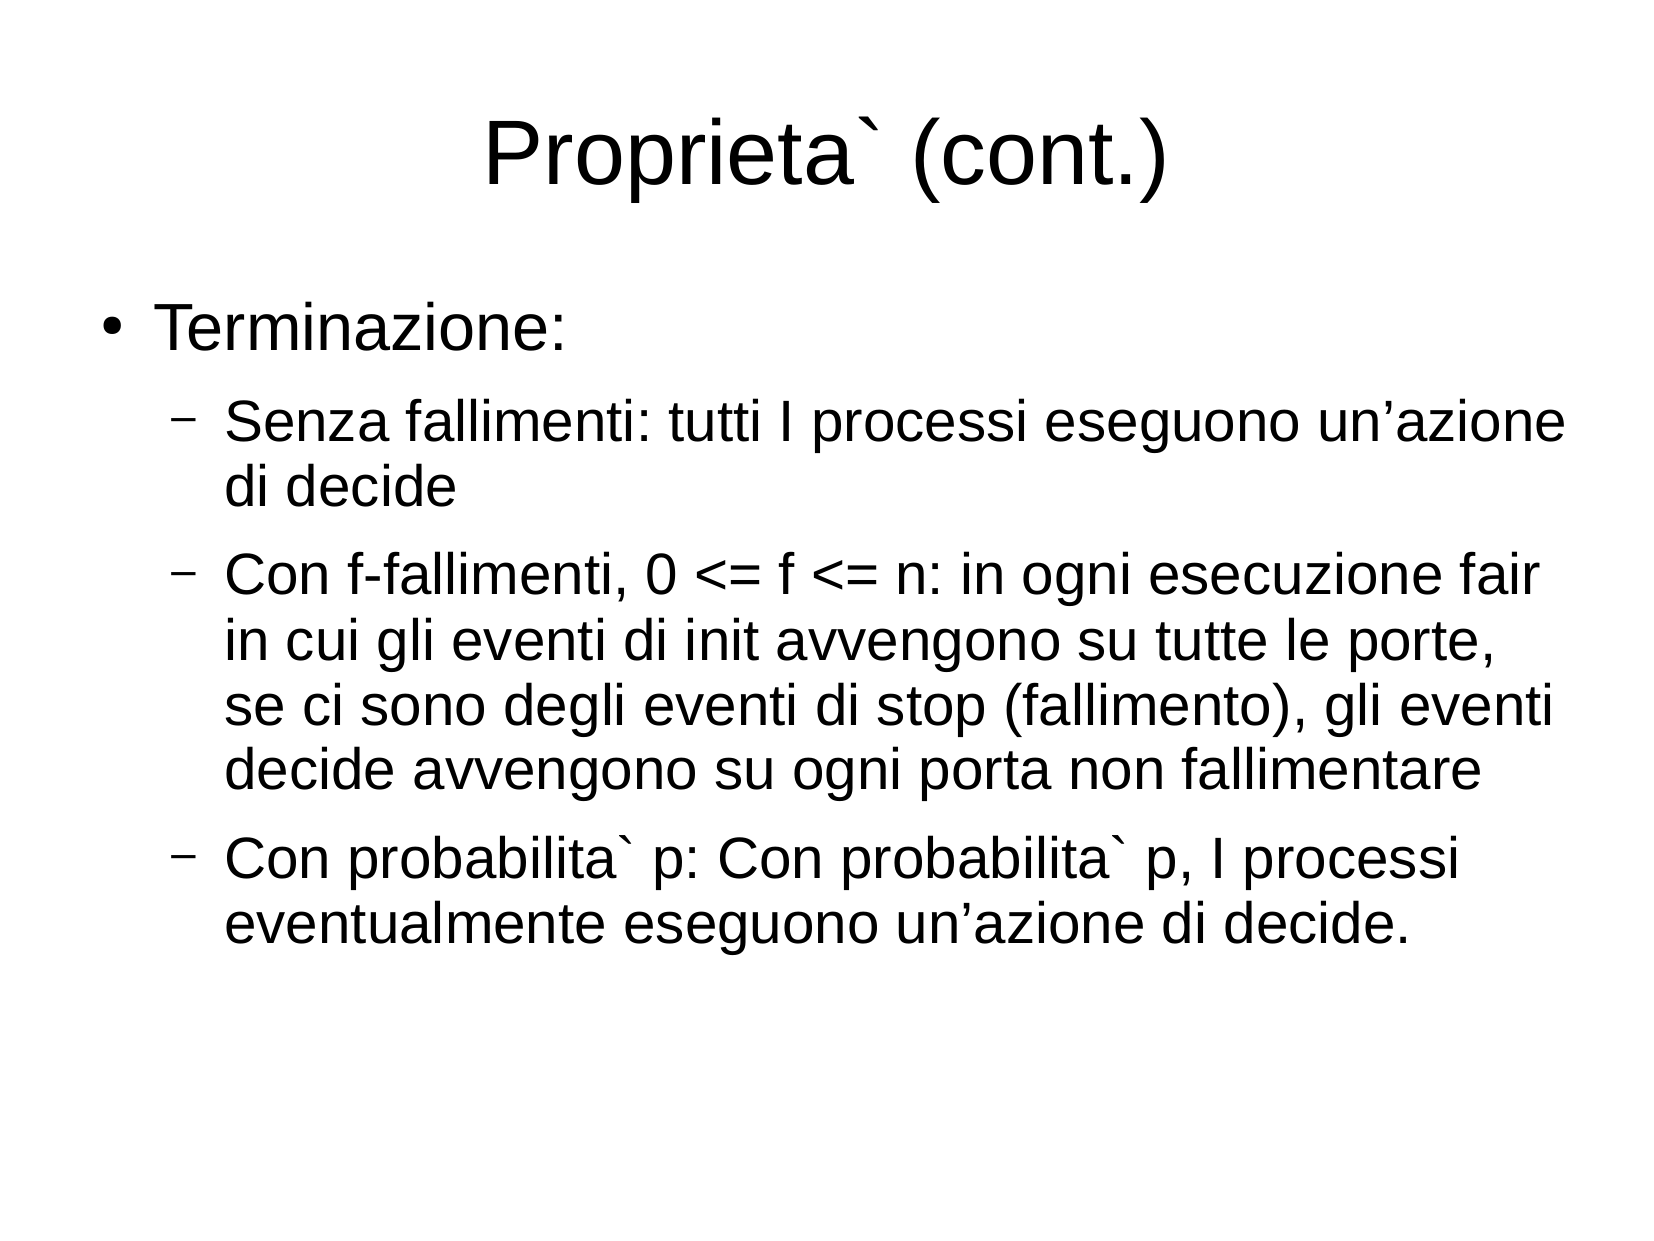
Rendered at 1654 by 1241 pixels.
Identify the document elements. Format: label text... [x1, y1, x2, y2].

title Proprieta` (cont.) [82, 49, 1571, 257]
list Terminazione: Senza fallimenti: tutti I processi eseguono un’azione di decide Con f-fallimenti, 0 <= f <= n: in ogni esecuzione fair in cui gli eventi di init avvengono su tutte le porte, se ci sono degli eventi di stop (fallimento), gli eventi decide avvengono su ogni porta non fallimentare Con probabilita` p: Con probabilita` p, I processi eventualmente eseguono un’azione di decide. [82, 290, 1571, 1010]
